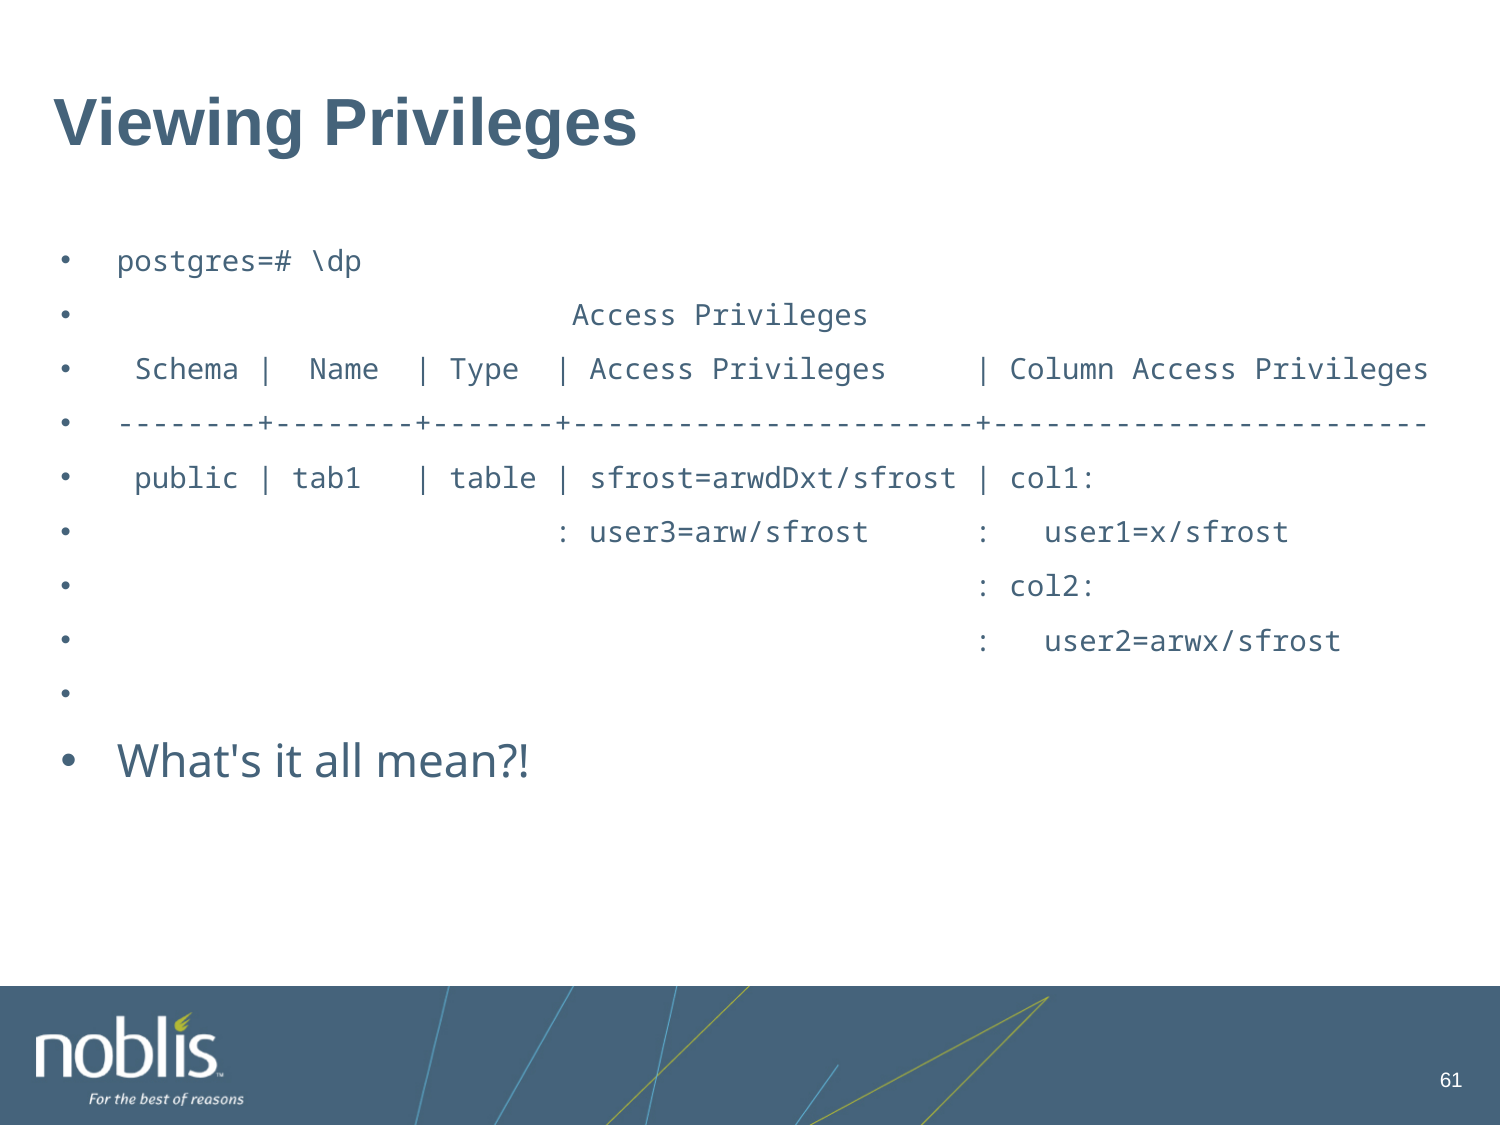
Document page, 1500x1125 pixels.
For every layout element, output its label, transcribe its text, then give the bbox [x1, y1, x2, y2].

list postgres=# \dp Access Privileges Schema | Name | Type | Access Privileges | Column Access Privileges --------+--------+-------+-----------------------+------------------------- public | tab1 | table | sfrost=arwdDxt/sfrost | col1: : user3=arw/sfrost : user1=x/sfrost : col2: : user2=arwx/sfrost What's it all mean?! [60, 239, 1437, 944]
title Viewing Privileges [53, 38, 1438, 211]
picture [0, 986, 1500, 1125]
